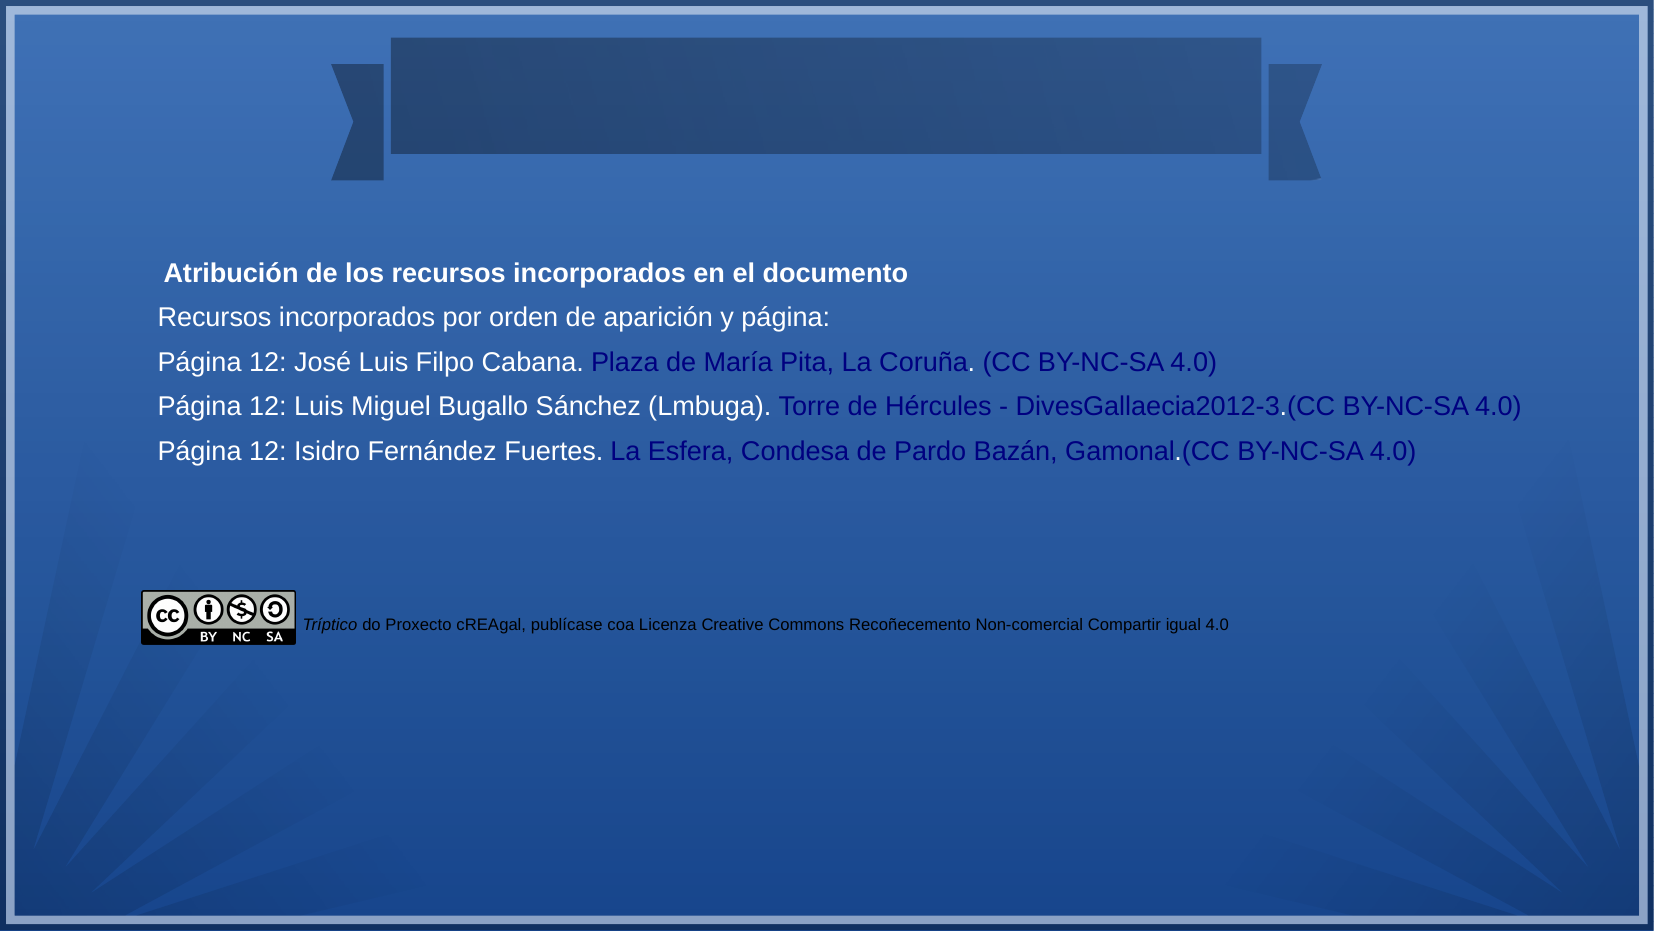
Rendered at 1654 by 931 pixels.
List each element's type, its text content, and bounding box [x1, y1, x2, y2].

picture [141, 590, 296, 645]
list Atribución de los recursos incorporados en el documento Recursos incorporados por orden de aparición y página: Página 12: José Luis Filpo Cabana. Plaza de María Pita, La Coruña. (CC BY-NC-SA 4.0) Página 12: Luis Miguel Bugallo Sánchez (Lmbuga). Torre de Hércules - DivesGallaecia2012-3.(CC BY-NC-SA 4.0) Página 12: Isidro Fernández Fuertes. La Esfera, Condesa de Pardo Bazán, Gamonal.(CC BY-NC-SA 4.0) [111, 206, 1565, 562]
